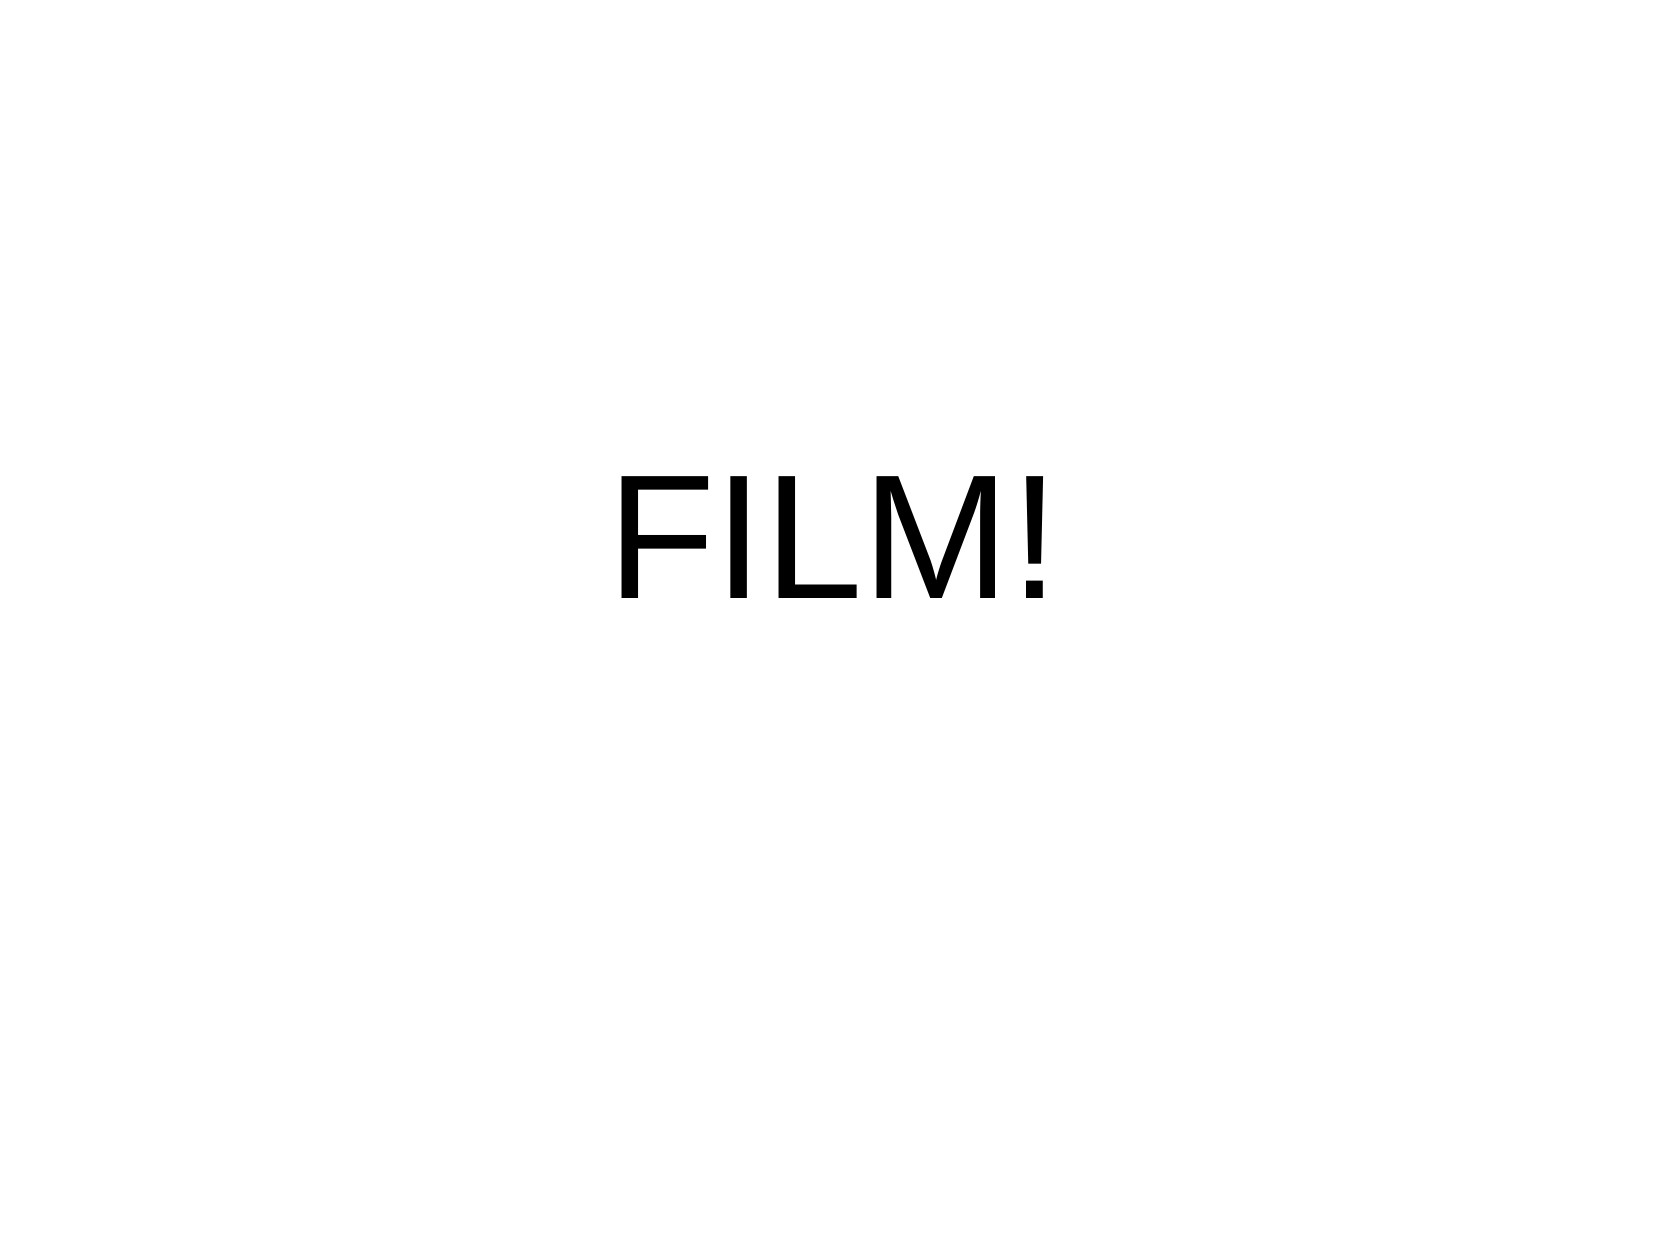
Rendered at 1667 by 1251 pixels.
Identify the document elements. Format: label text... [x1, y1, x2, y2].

text_box FILM! [407, 311, 1260, 640]
